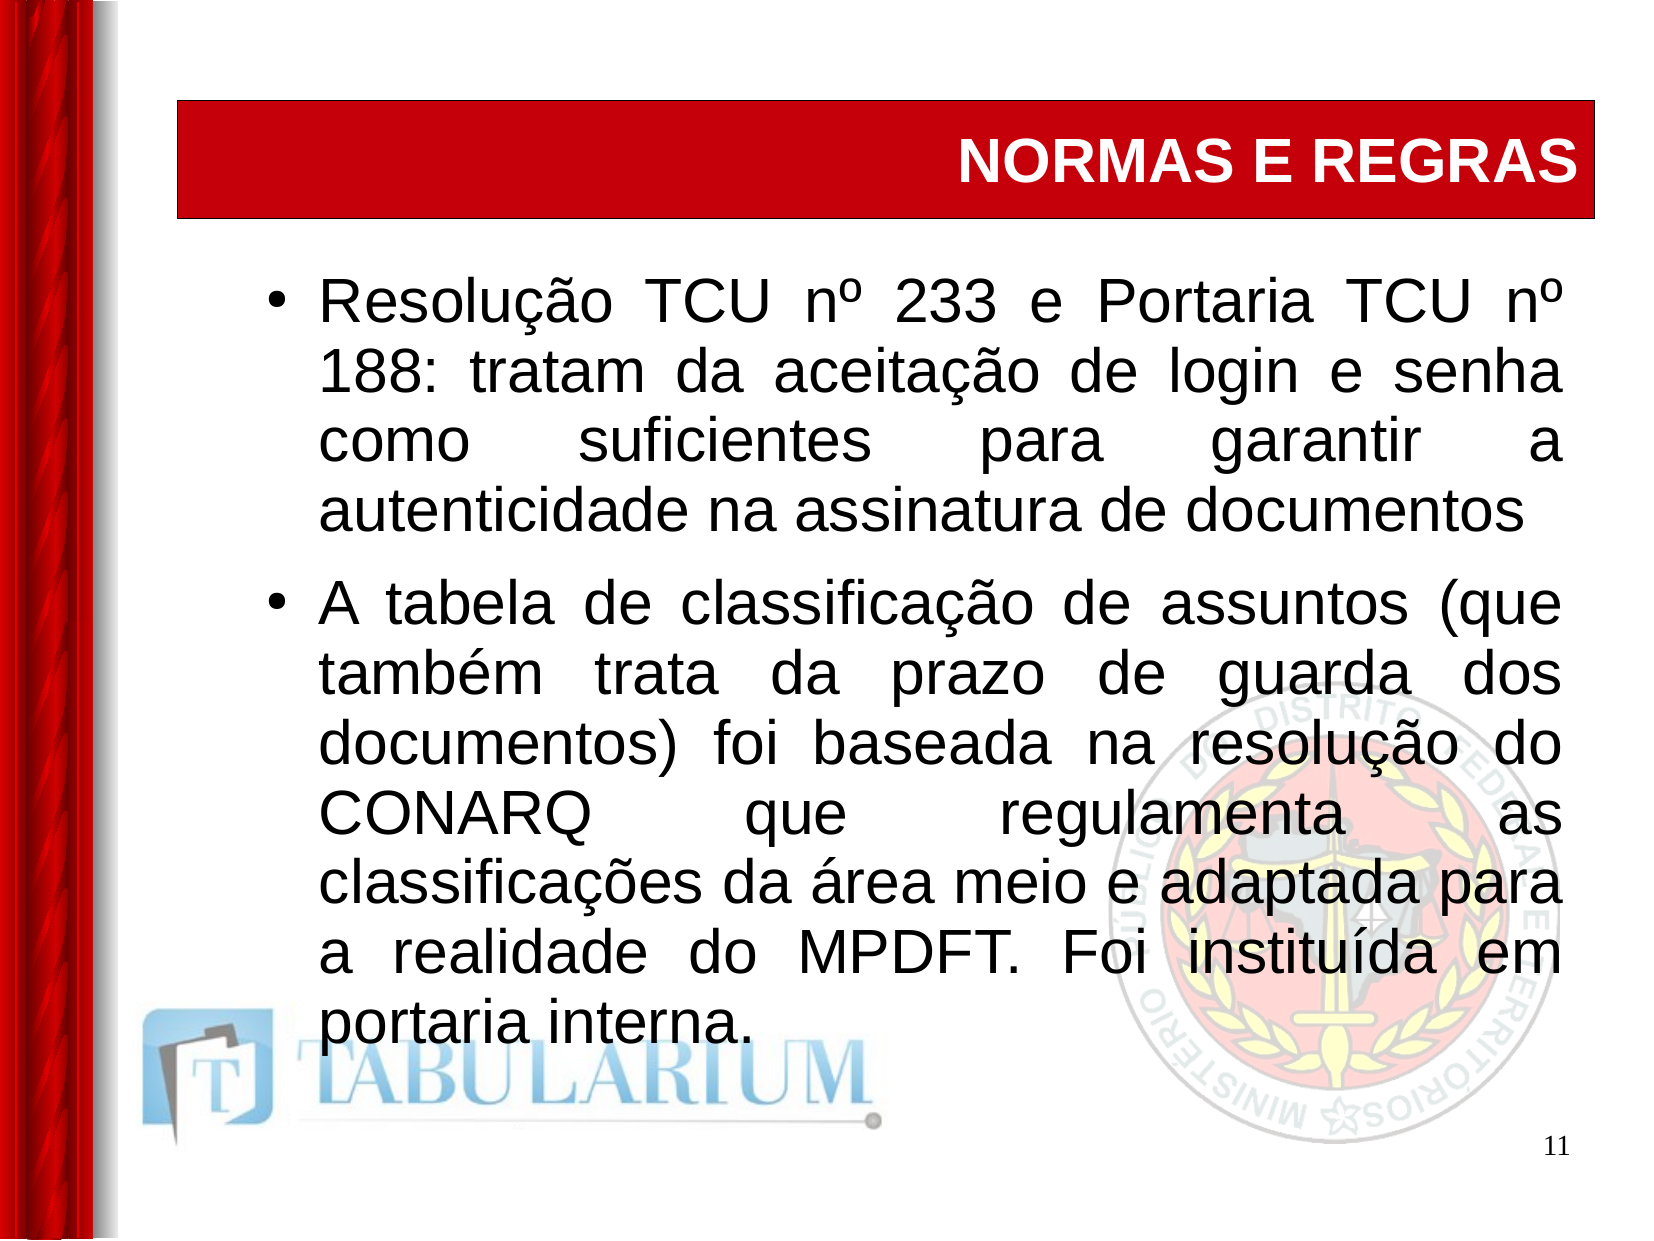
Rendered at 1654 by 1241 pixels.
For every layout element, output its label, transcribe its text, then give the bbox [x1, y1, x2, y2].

list Resolução TCU nº 233 e Portaria TCU nº 188: tratam da aceitação de login e senha como suficientes para garantir a autenticidade na assinatura de documentos A tabela de classificação de assuntos (que também trata da prazo de guarda dos documentos) foi baseada na resolução do CONARQ que regulamenta as classificações da área meio e adaptada para a realidade do MPDFT. Foi instituída em portaria interna. [177, 265, 1565, 1235]
text_box NORMAS E REGRAS [206, 118, 1595, 205]
